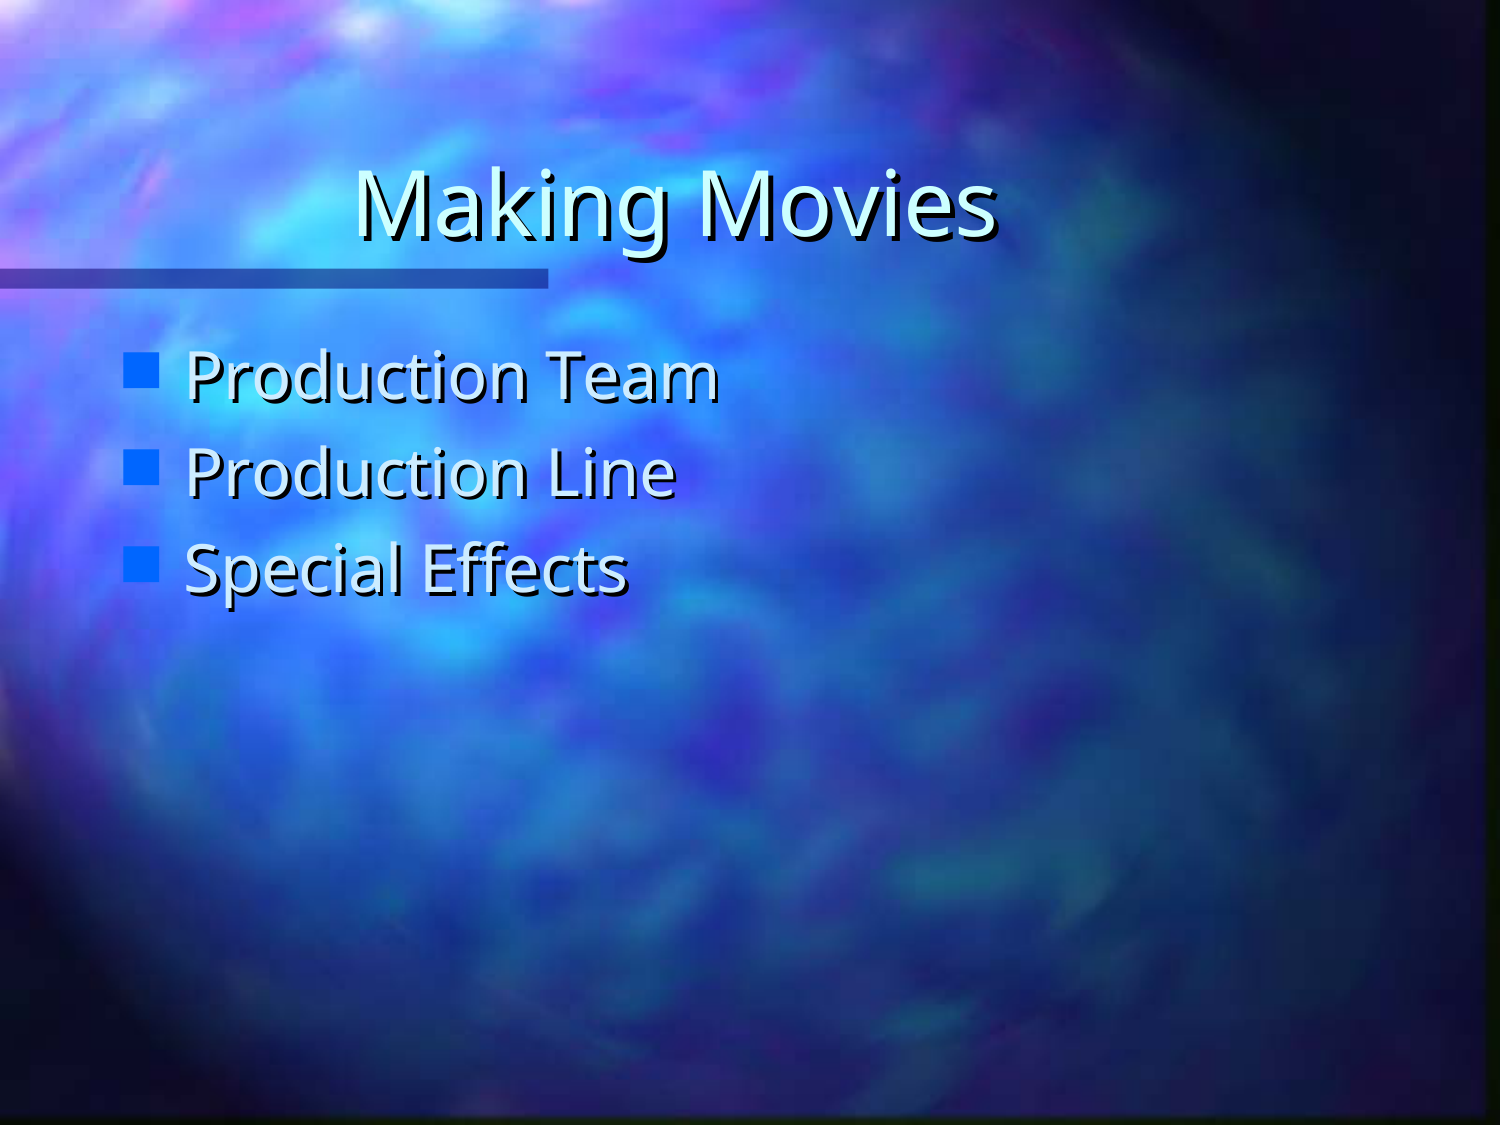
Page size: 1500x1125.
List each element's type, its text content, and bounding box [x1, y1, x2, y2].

title Making Movies [37, 74, 1313, 263]
list Production Team Production Line Special Effects [112, 324, 1388, 1001]
picture [0, 0, 1500, 1125]
